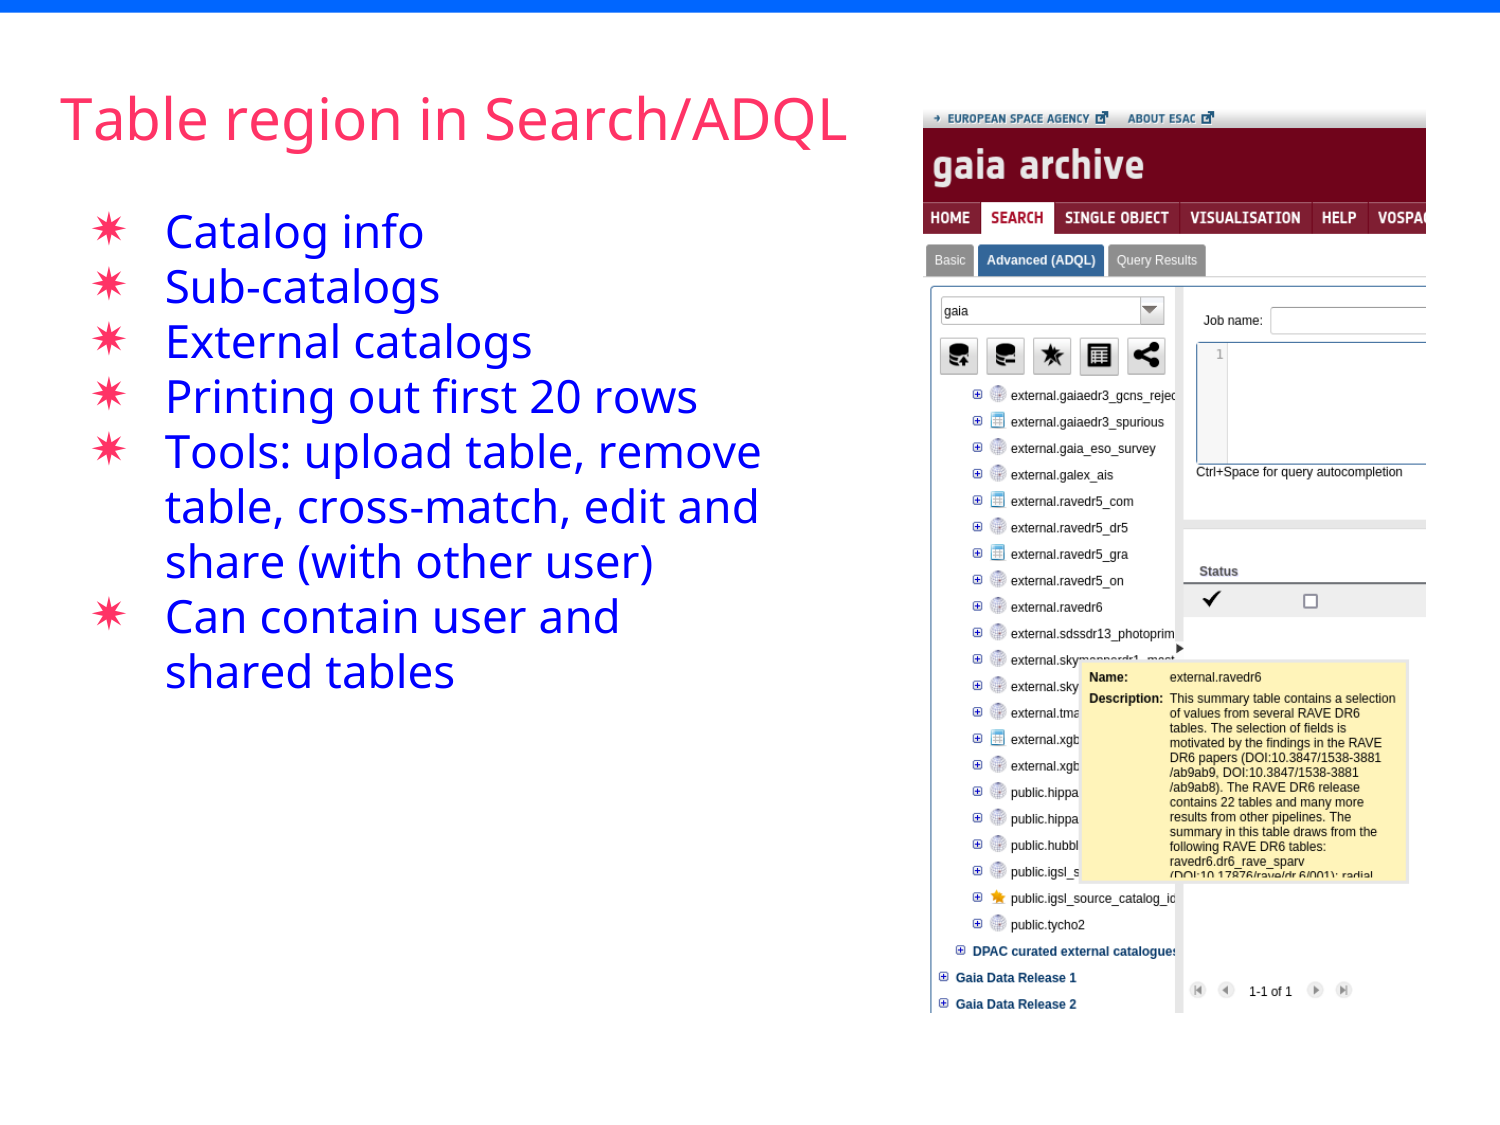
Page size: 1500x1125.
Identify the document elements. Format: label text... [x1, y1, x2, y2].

picture [923, 109, 1426, 1013]
text_box Catalog info Sub-catalogs External catalogs Printing out first 20 rows Tools: upload table, remove table, cross-match, edit and share (with other user) Can contain user and shared tables [75, 250, 788, 705]
text_box Table region in Search/ADQL [45, 75, 901, 250]
